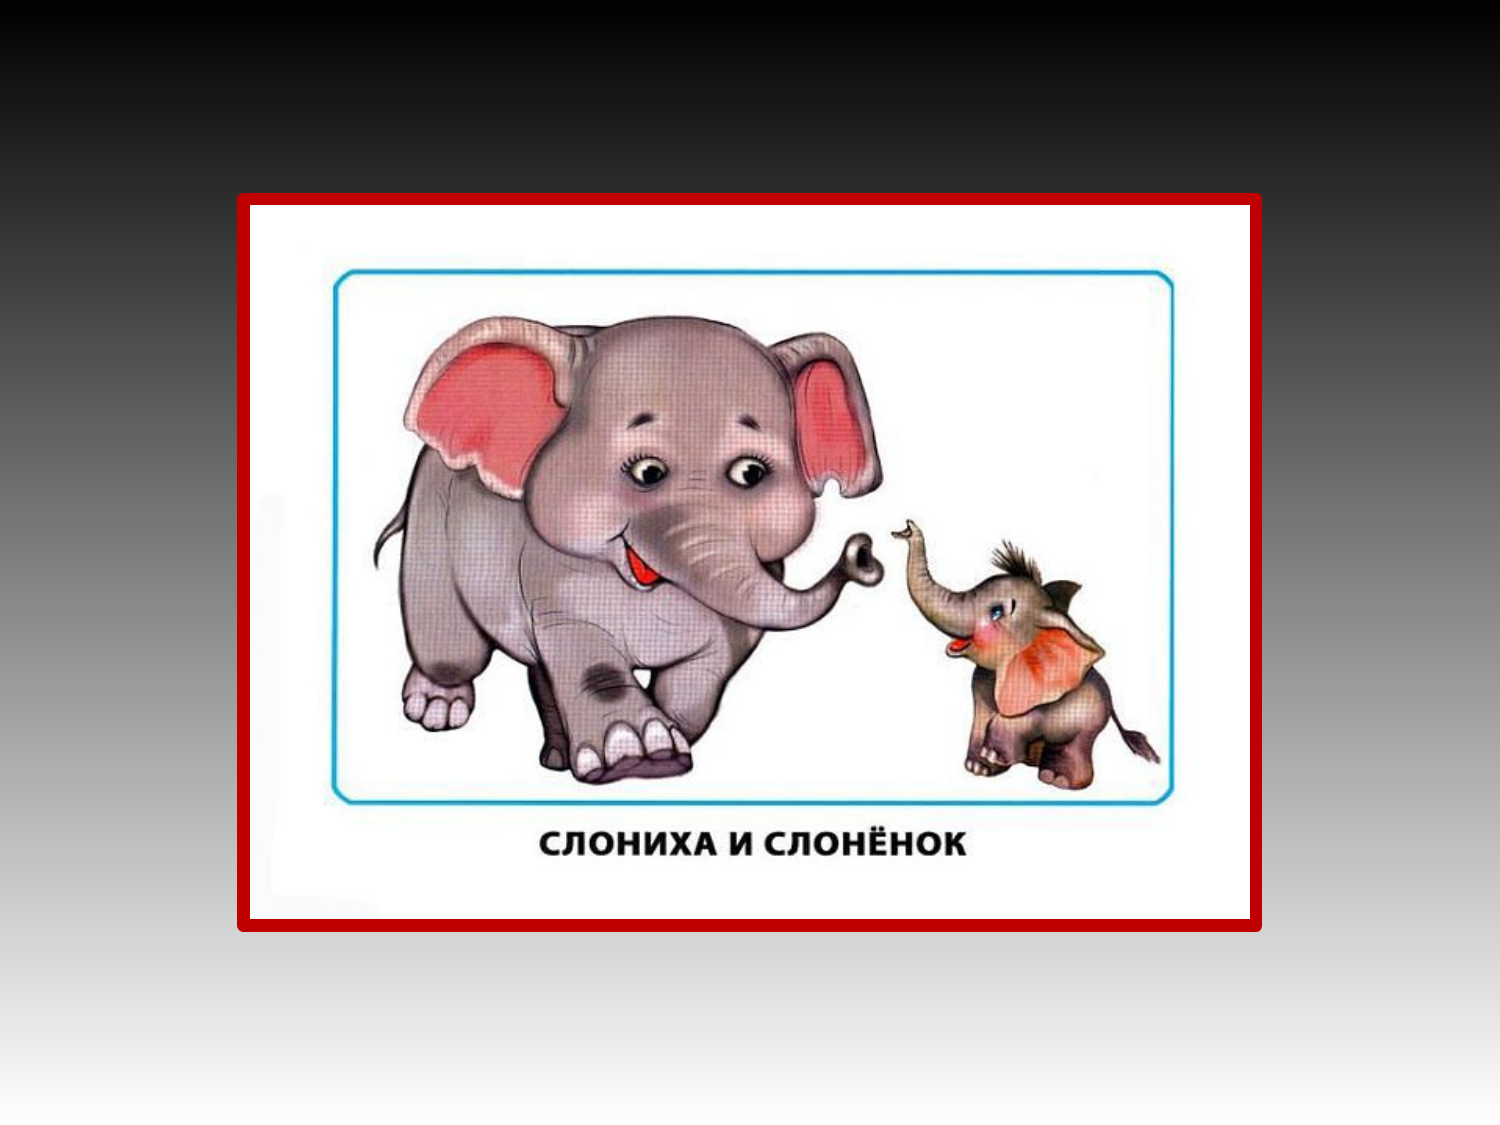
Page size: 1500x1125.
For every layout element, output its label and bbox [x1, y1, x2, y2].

picture [249, 205, 1250, 920]
